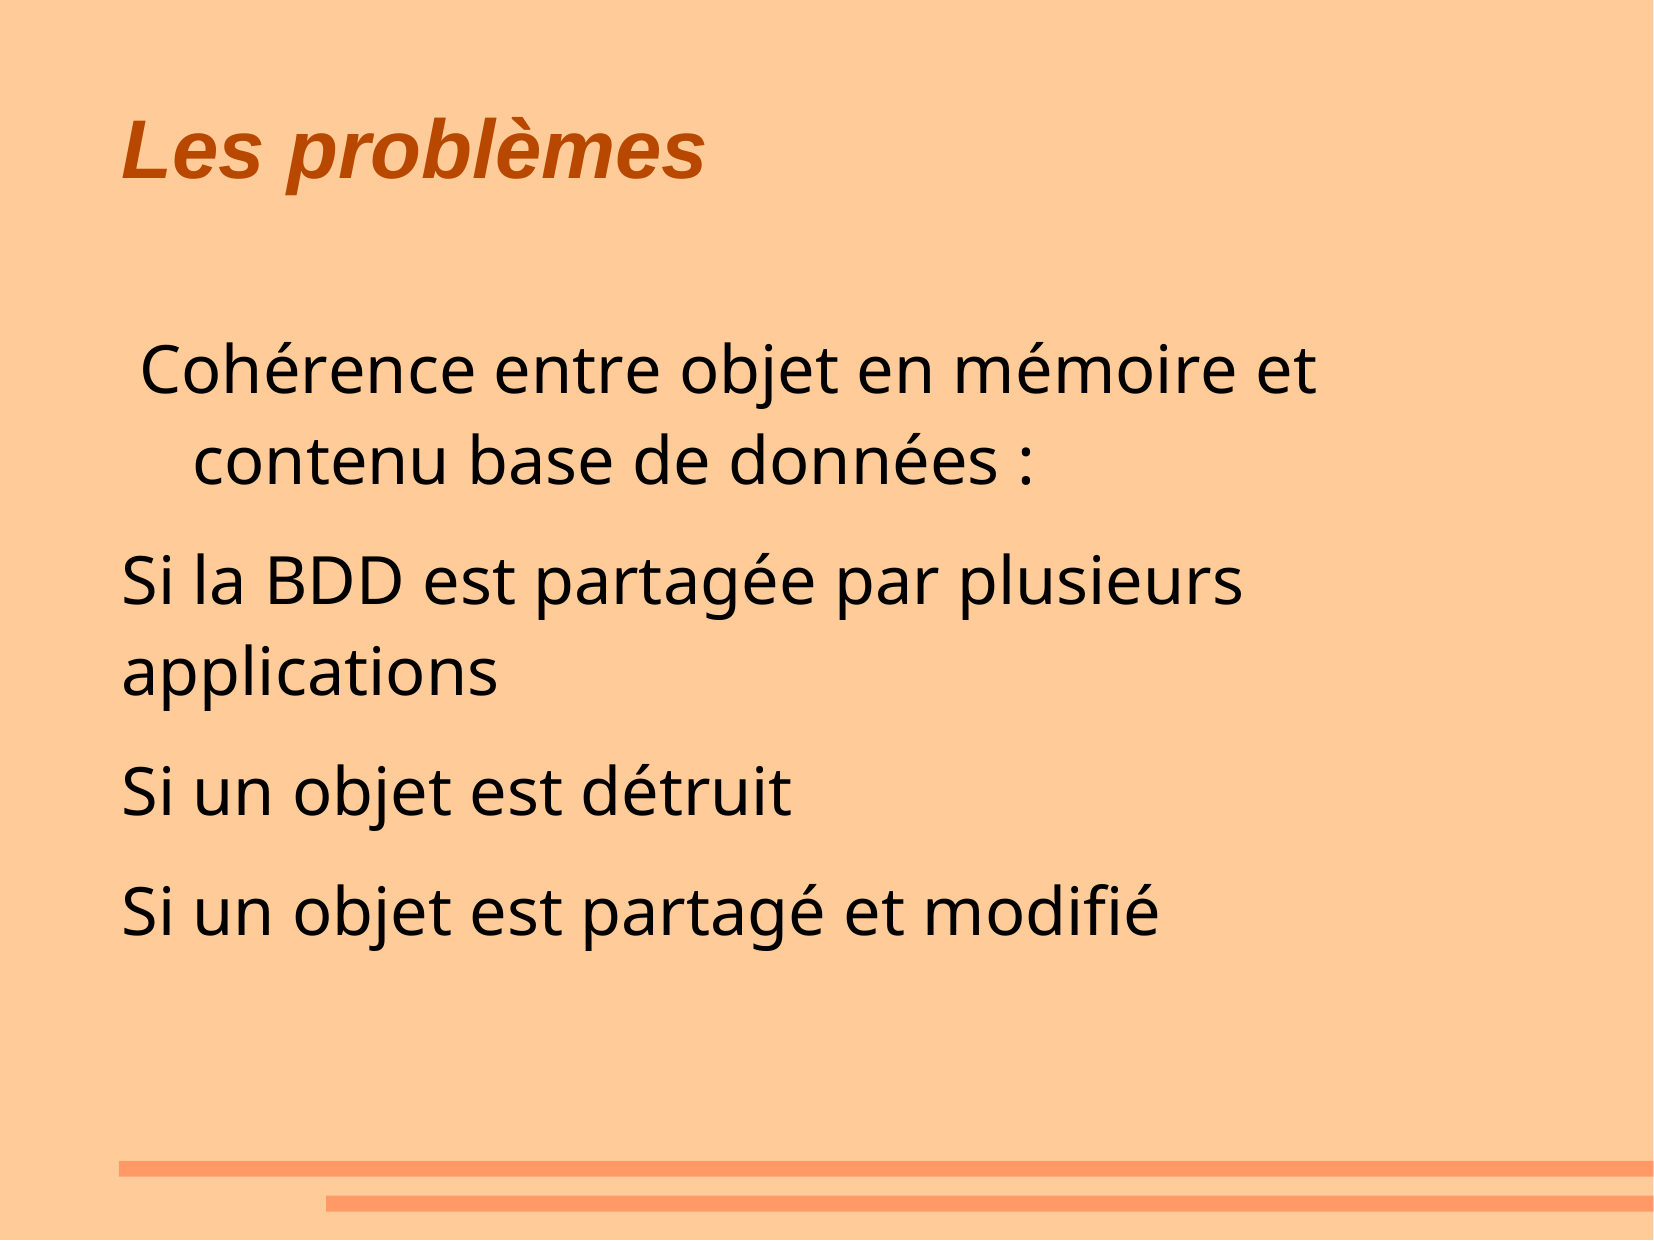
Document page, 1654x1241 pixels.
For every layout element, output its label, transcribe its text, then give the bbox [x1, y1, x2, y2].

list Cohérence entre objet en mémoire et contenu base de données : Si la BDD est partagée par plusieurs applications Si un objet est détruit Si un objet est partagé et modifié [121, 322, 1561, 977]
title Les problèmes [121, 46, 1534, 254]
